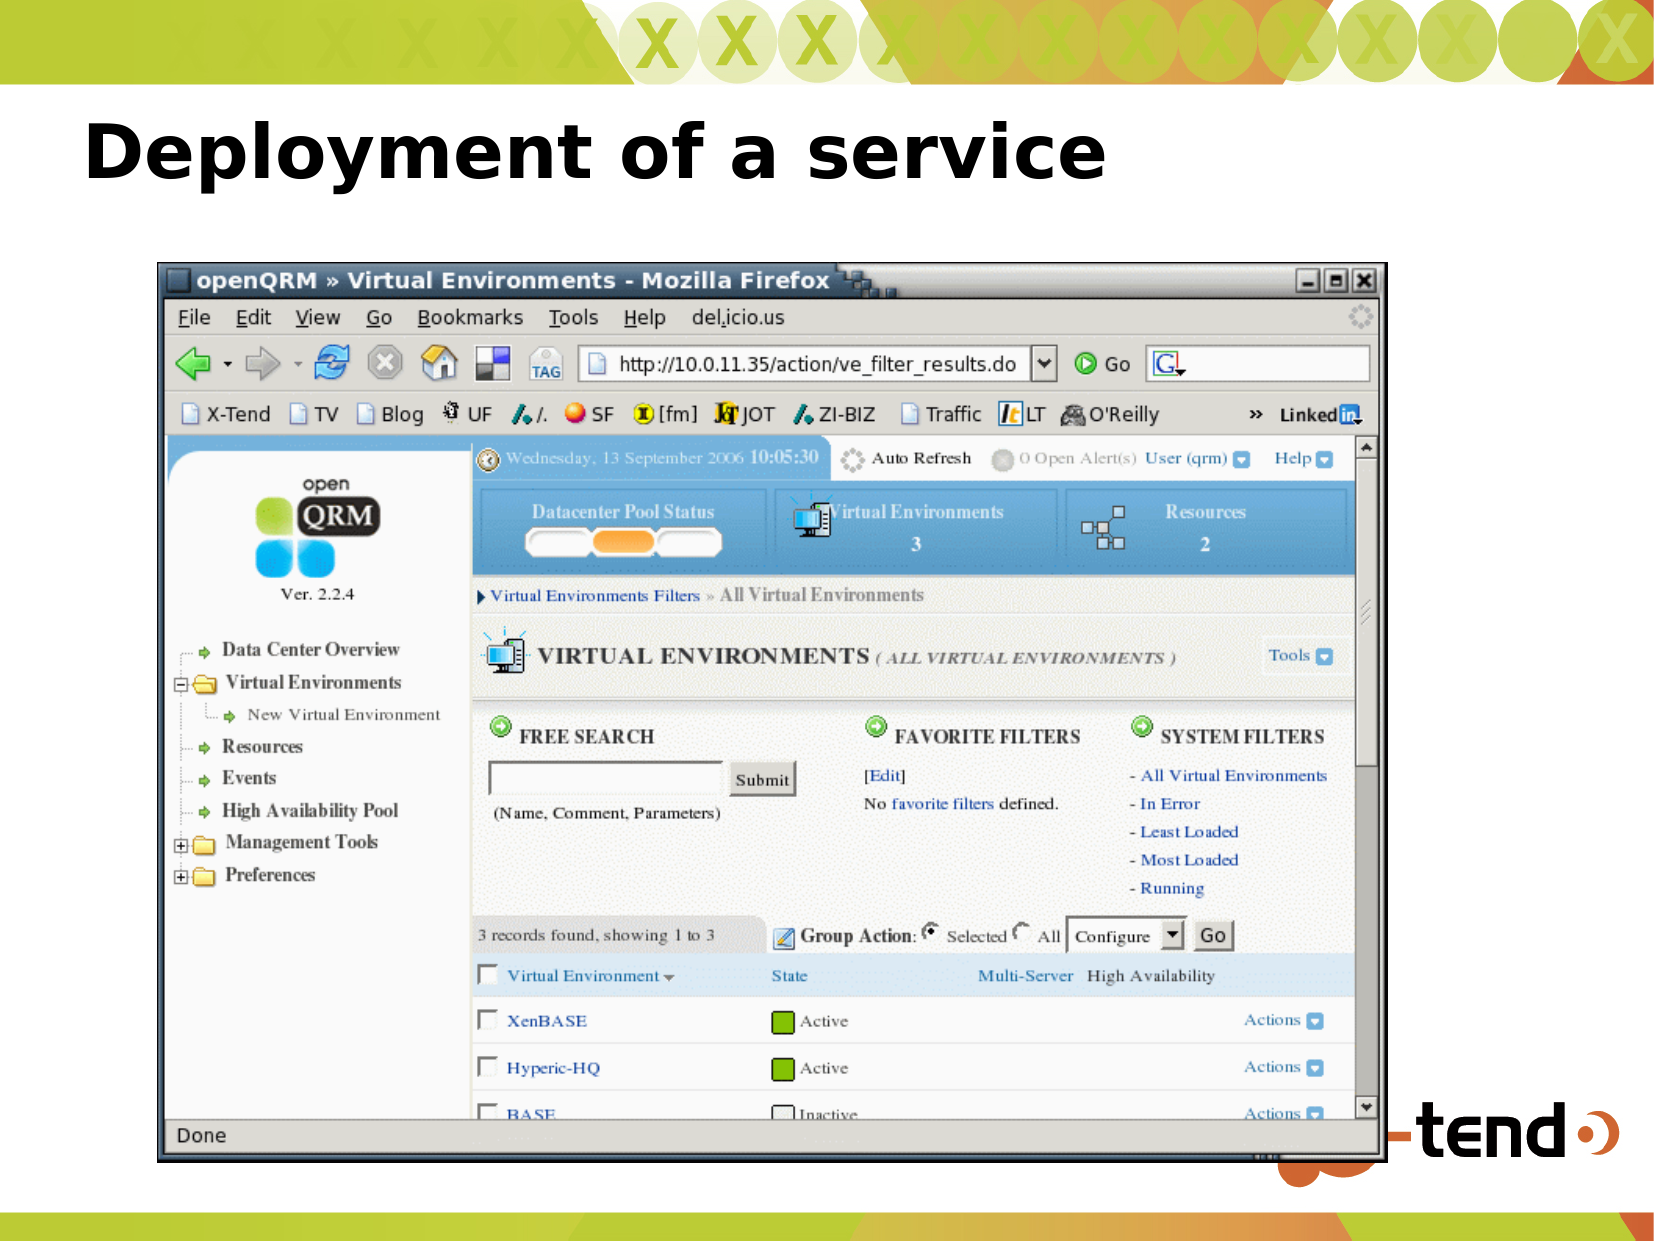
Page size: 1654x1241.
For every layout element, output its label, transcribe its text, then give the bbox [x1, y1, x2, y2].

title Deployment of a service [82, 49, 1571, 257]
picture [0, 0, 1654, 1241]
